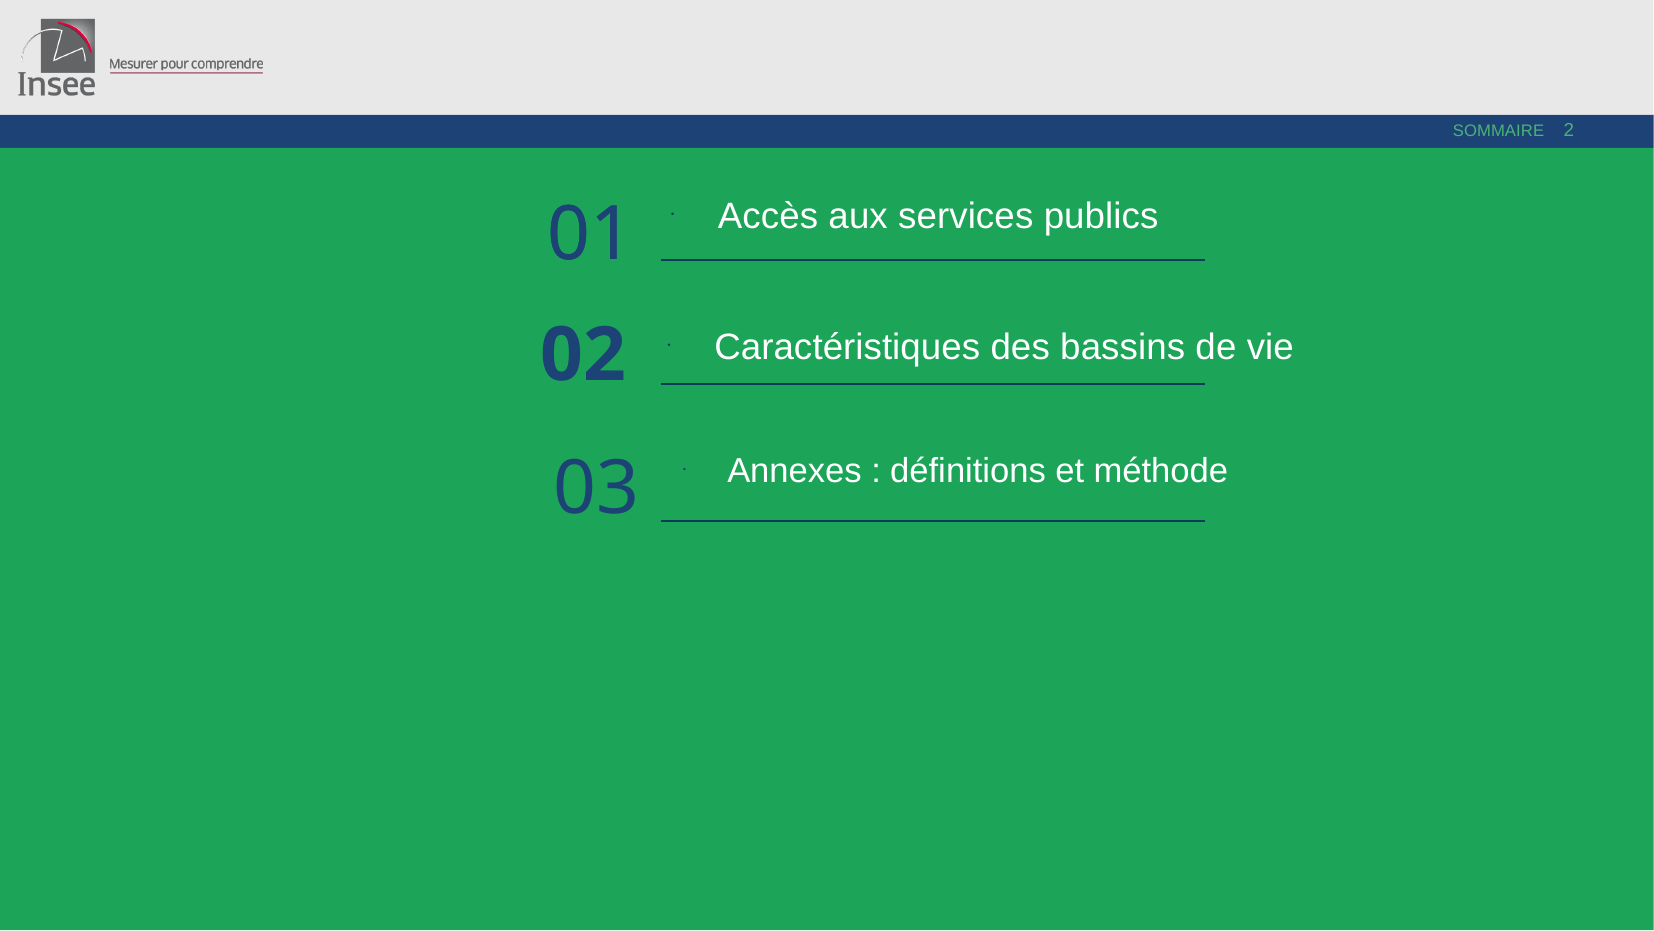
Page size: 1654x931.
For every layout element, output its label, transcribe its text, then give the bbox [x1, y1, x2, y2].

title 03 [525, 413, 668, 556]
picture [14, 0, 263, 99]
list Accès aux services publics [662, 194, 1205, 259]
list Accès aux services publics [662, 261, 1205, 269]
list Caractéristiques des bassins de vie [656, 326, 1324, 400]
title 01 [519, 159, 662, 302]
list Annexes : définitions et méthode [668, 451, 1265, 525]
text_box SOMMAIRE [1311, 114, 1560, 148]
text_box 02 [525, 292, 656, 413]
